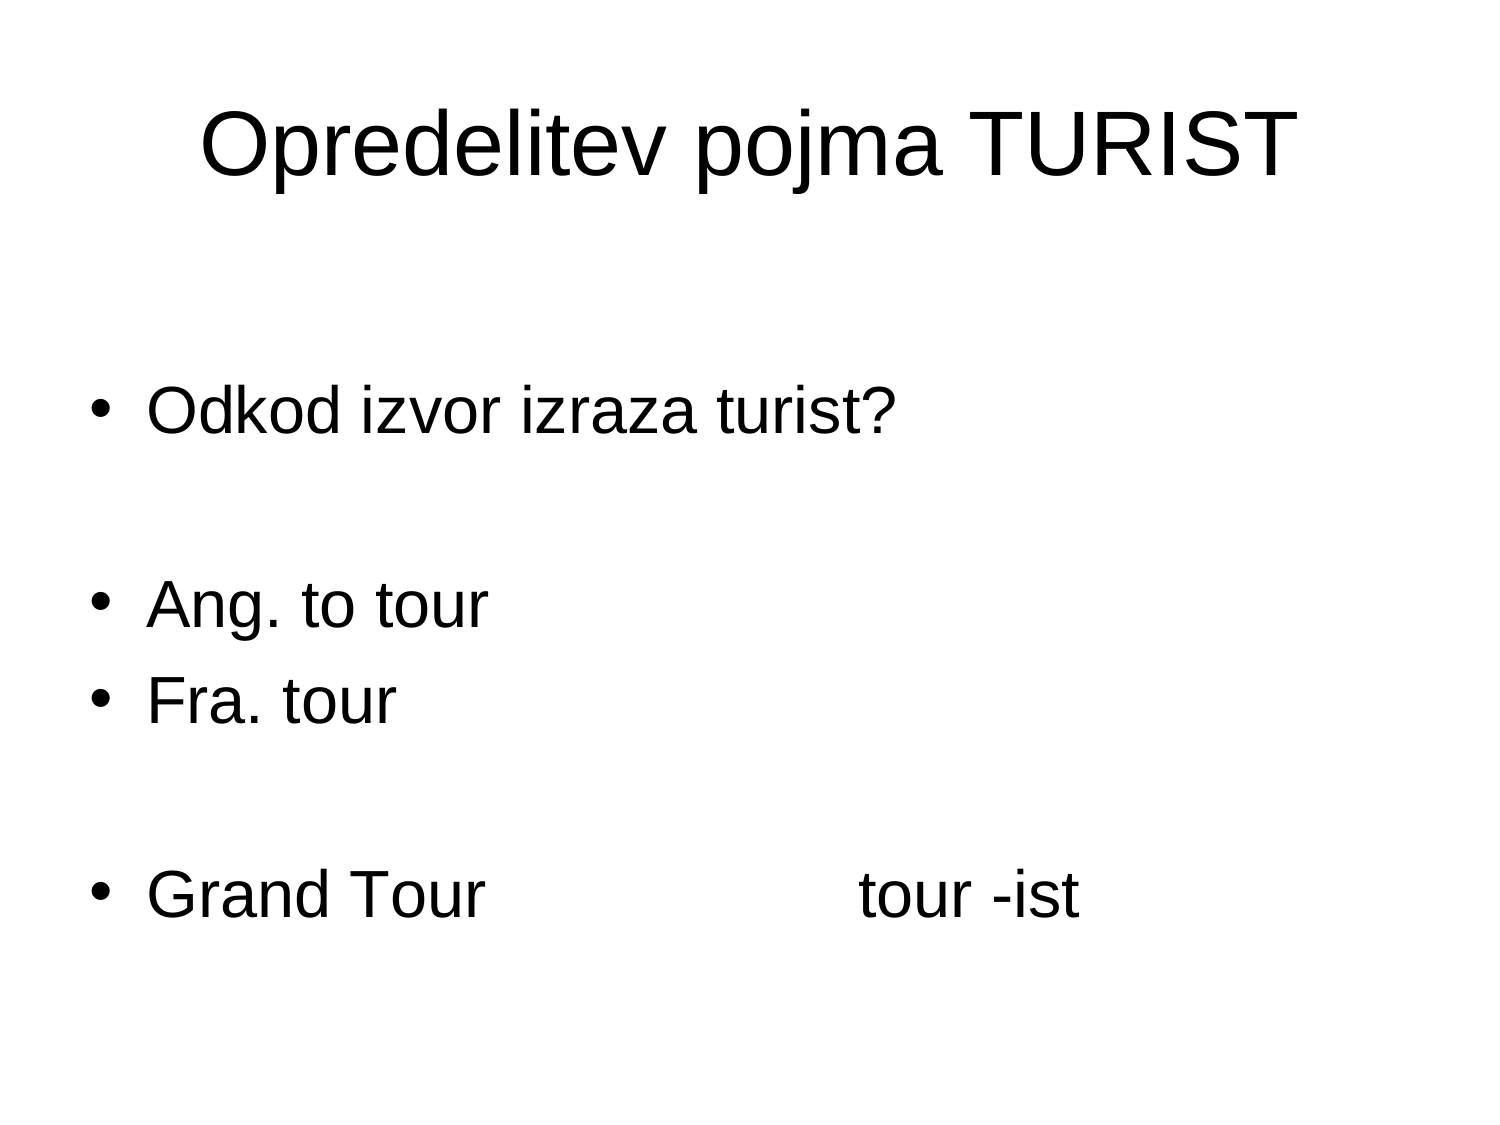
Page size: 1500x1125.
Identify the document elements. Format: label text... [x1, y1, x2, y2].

title Opredelitev pojma TURIST [75, 45, 1426, 233]
list Odkod izvor izraza turist? Ang. to tour Fra. tour Grand Tour tour -ist [75, 262, 1426, 1035]
